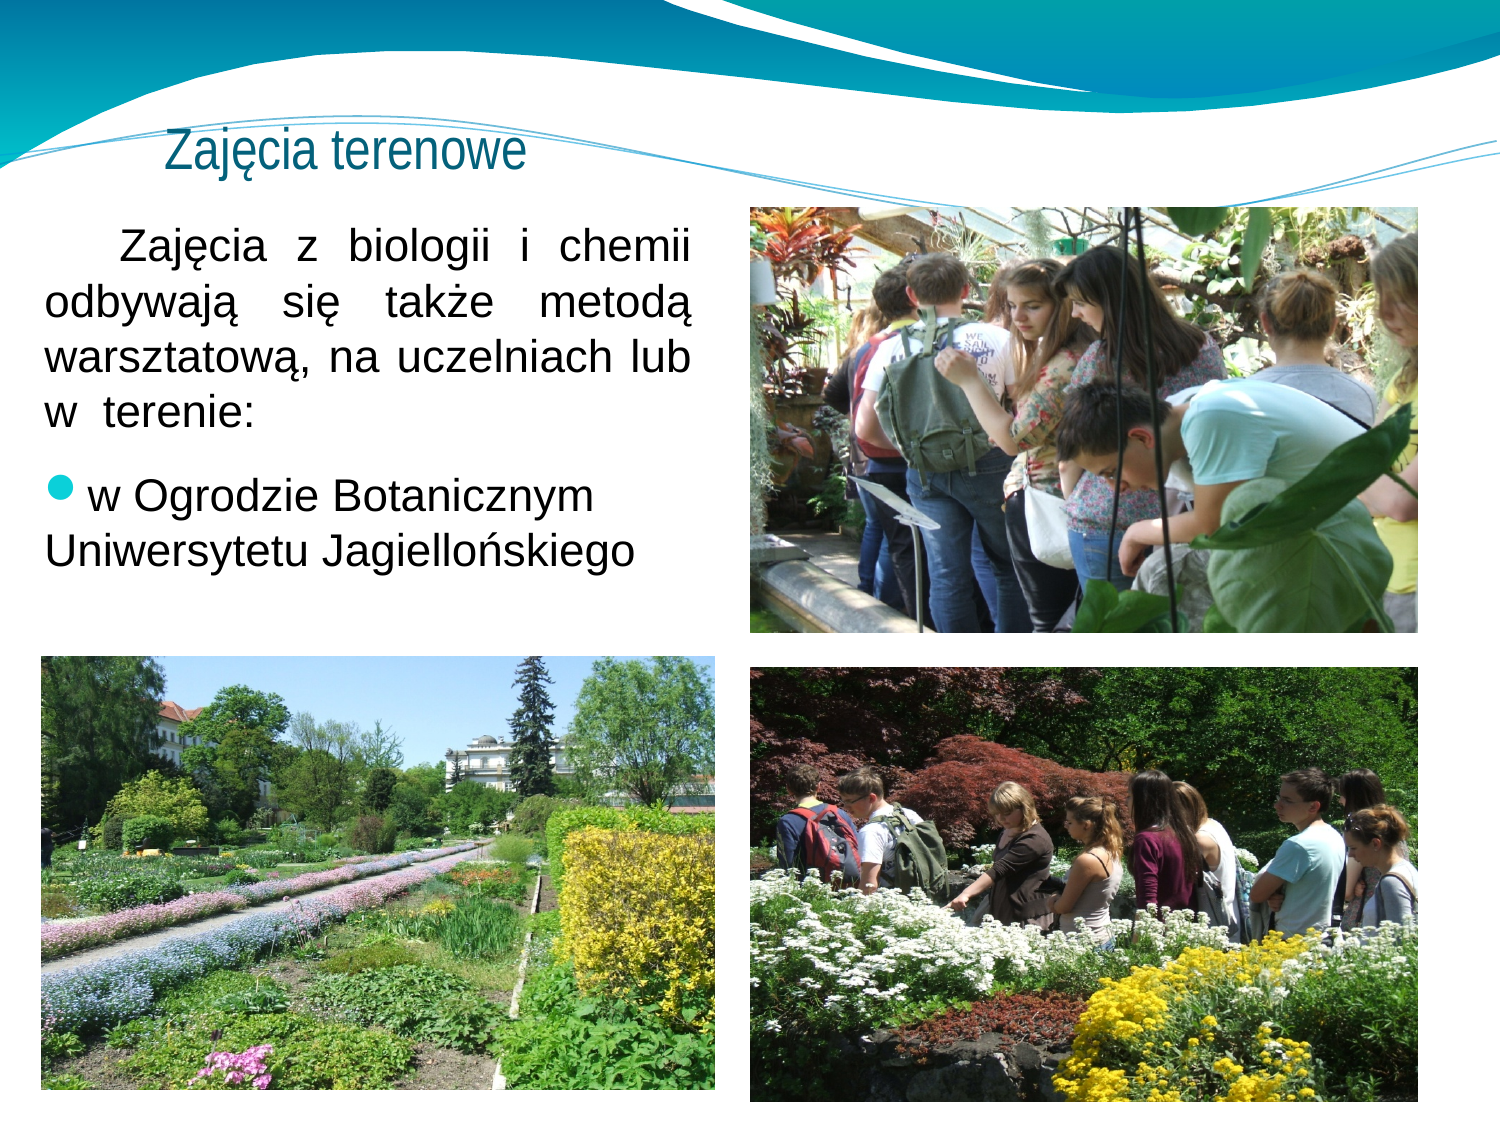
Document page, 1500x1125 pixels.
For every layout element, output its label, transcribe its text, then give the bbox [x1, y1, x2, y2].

picture [750, 667, 1418, 1102]
title Zajęcia terenowe [75, 82, 1425, 211]
picture [750, 208, 1418, 633]
list Zajęcia z biologii i chemii odbywają się także metodą warsztatową, na uczelniach lub w terenie: w Ogrodzie Botanicznym Uniwersytetu Jagiellońskiego [29, 204, 717, 650]
picture [41, 656, 715, 1090]
